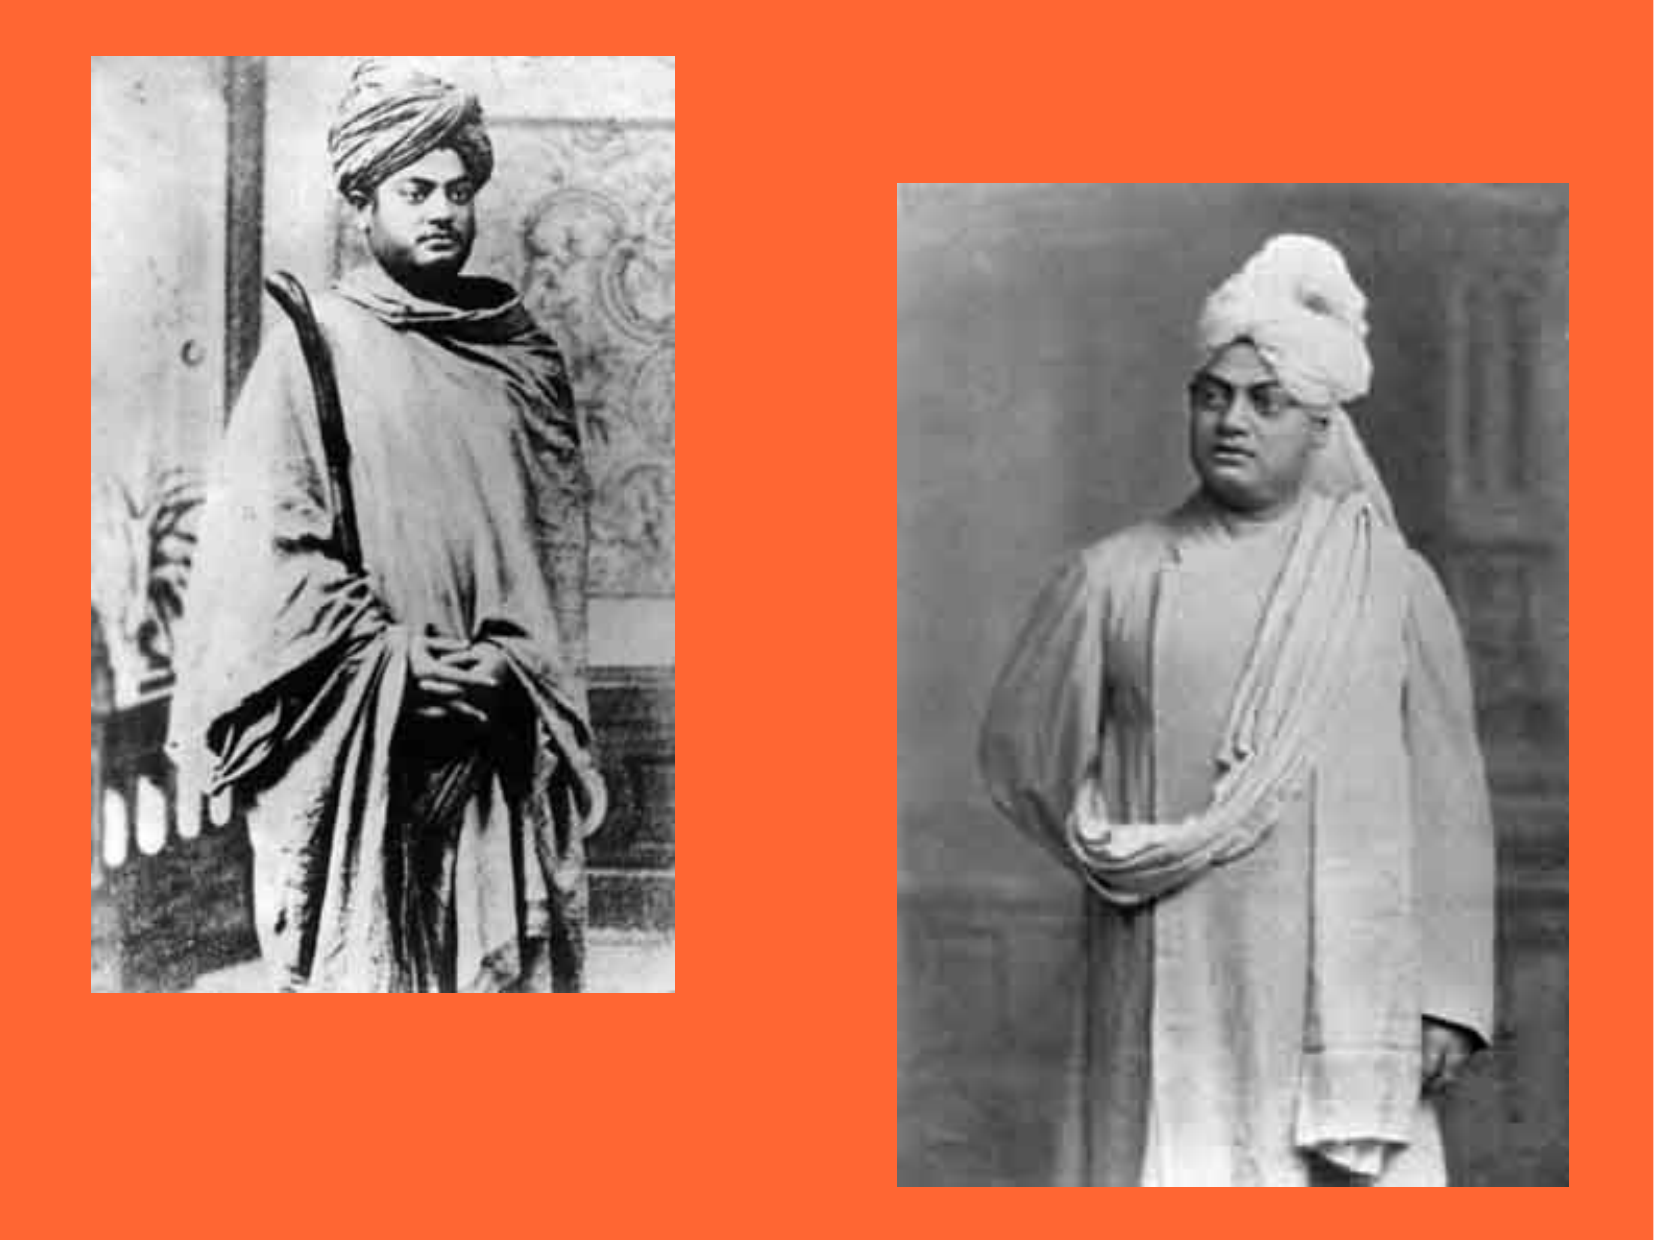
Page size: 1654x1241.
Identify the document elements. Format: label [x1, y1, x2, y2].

picture [91, 56, 675, 993]
picture [897, 183, 1569, 1188]
